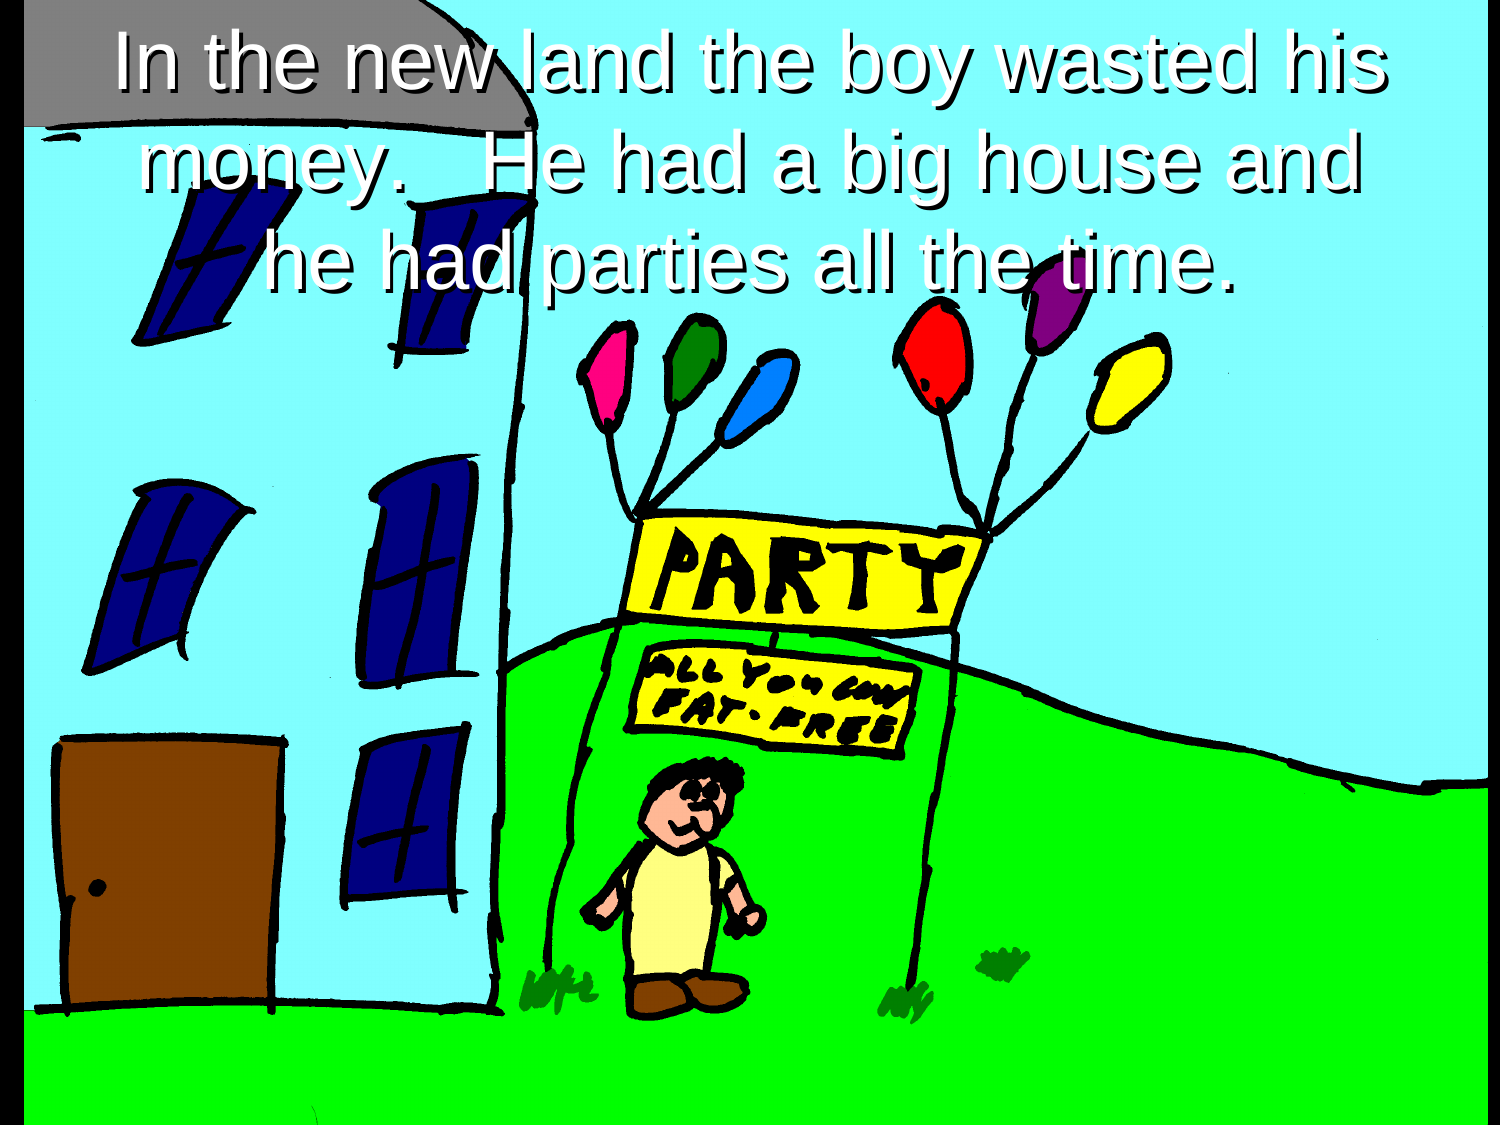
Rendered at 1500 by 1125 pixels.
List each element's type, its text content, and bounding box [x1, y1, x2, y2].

title In the new land the boy wasted his money. He had a big house and he had parties all the time. [75, 0, 1426, 314]
picture [24, 0, 1488, 1125]
